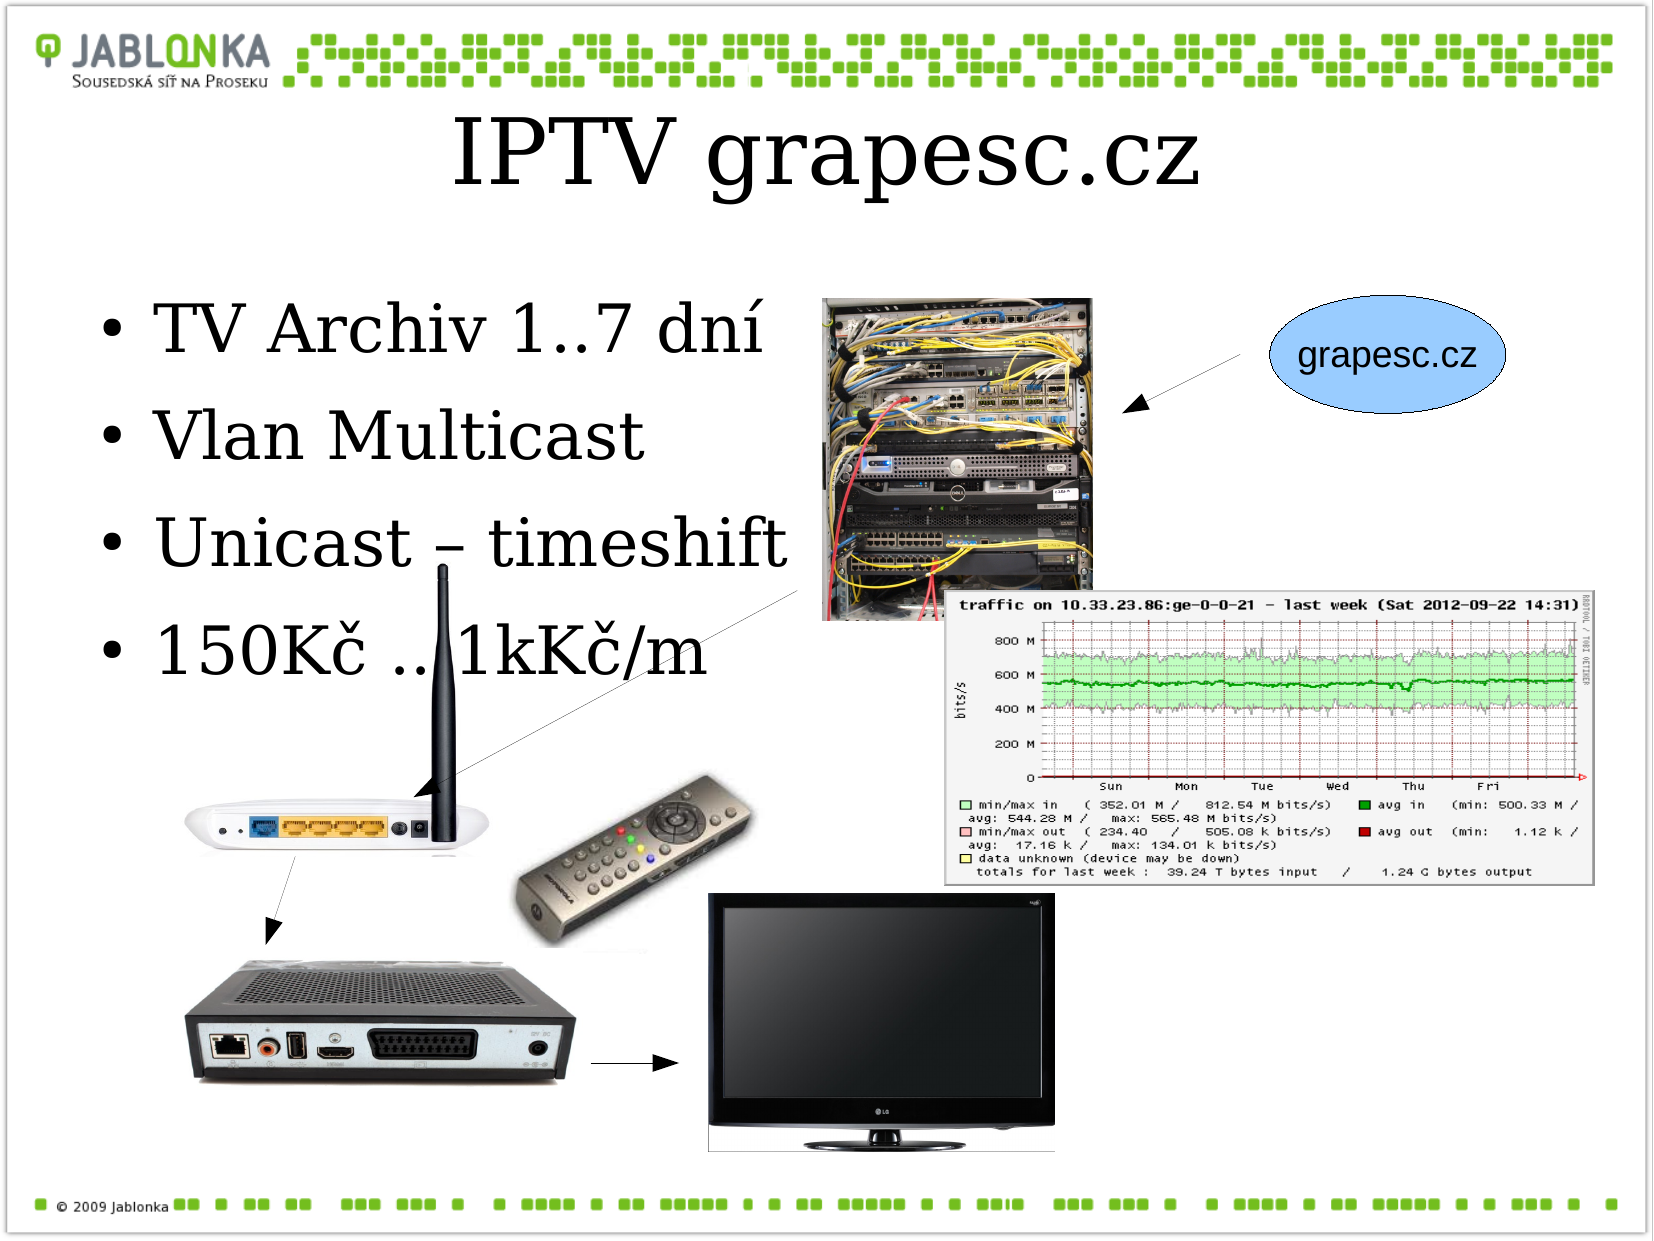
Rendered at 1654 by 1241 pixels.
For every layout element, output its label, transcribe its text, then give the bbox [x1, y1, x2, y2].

list TV Archiv 1..7 dní Vlan Multicast Unicast – timeshift 150Kč .. 1kKč/m [82, 290, 1571, 1094]
text_box grapesc.cz [1269, 295, 1506, 414]
picture [0, 0, 1654, 1241]
title IPTV grapesc.cz [82, 56, 1571, 250]
